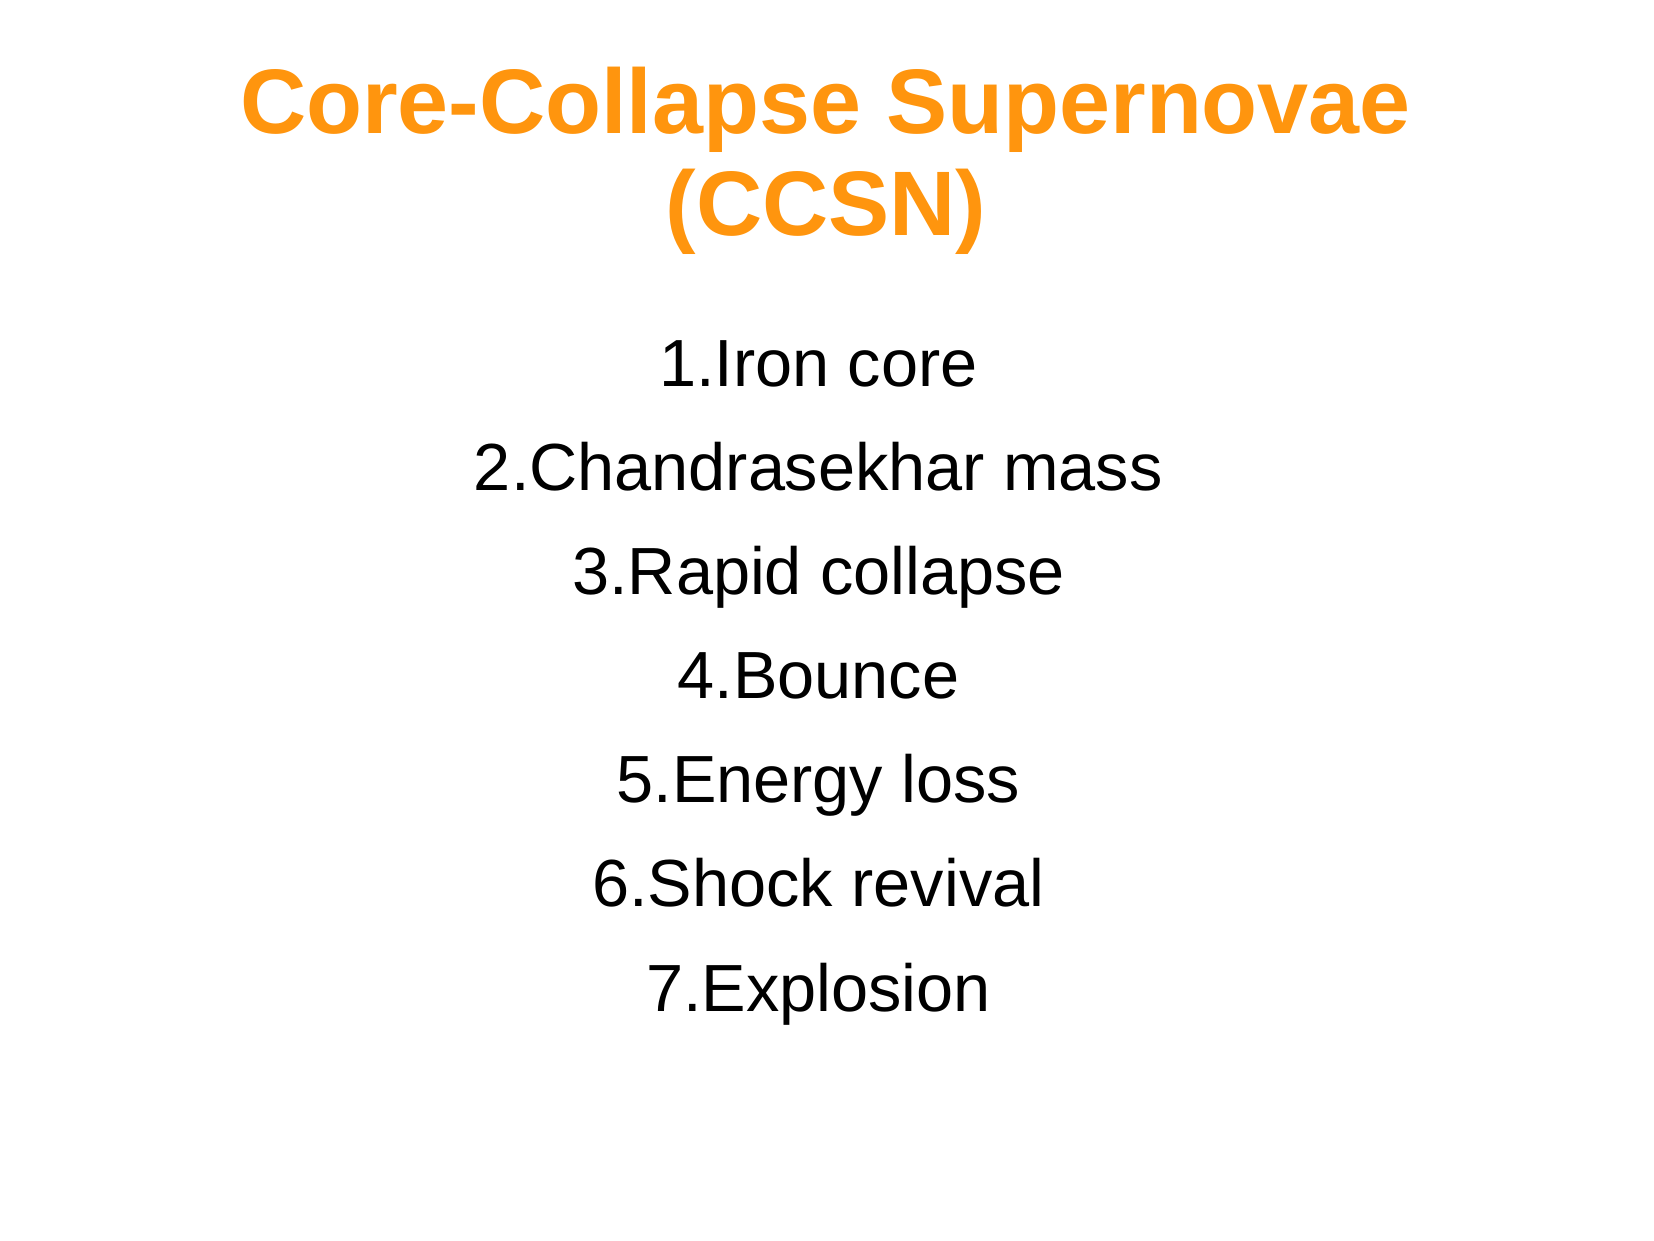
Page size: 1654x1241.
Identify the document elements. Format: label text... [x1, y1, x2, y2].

list Iron core Chandrasekhar mass Rapid collapse Bounce Energy loss Shock revival Explosion [82, 325, 1537, 1046]
title Core-Collapse Supernovae (CCSN) [82, 49, 1571, 257]
